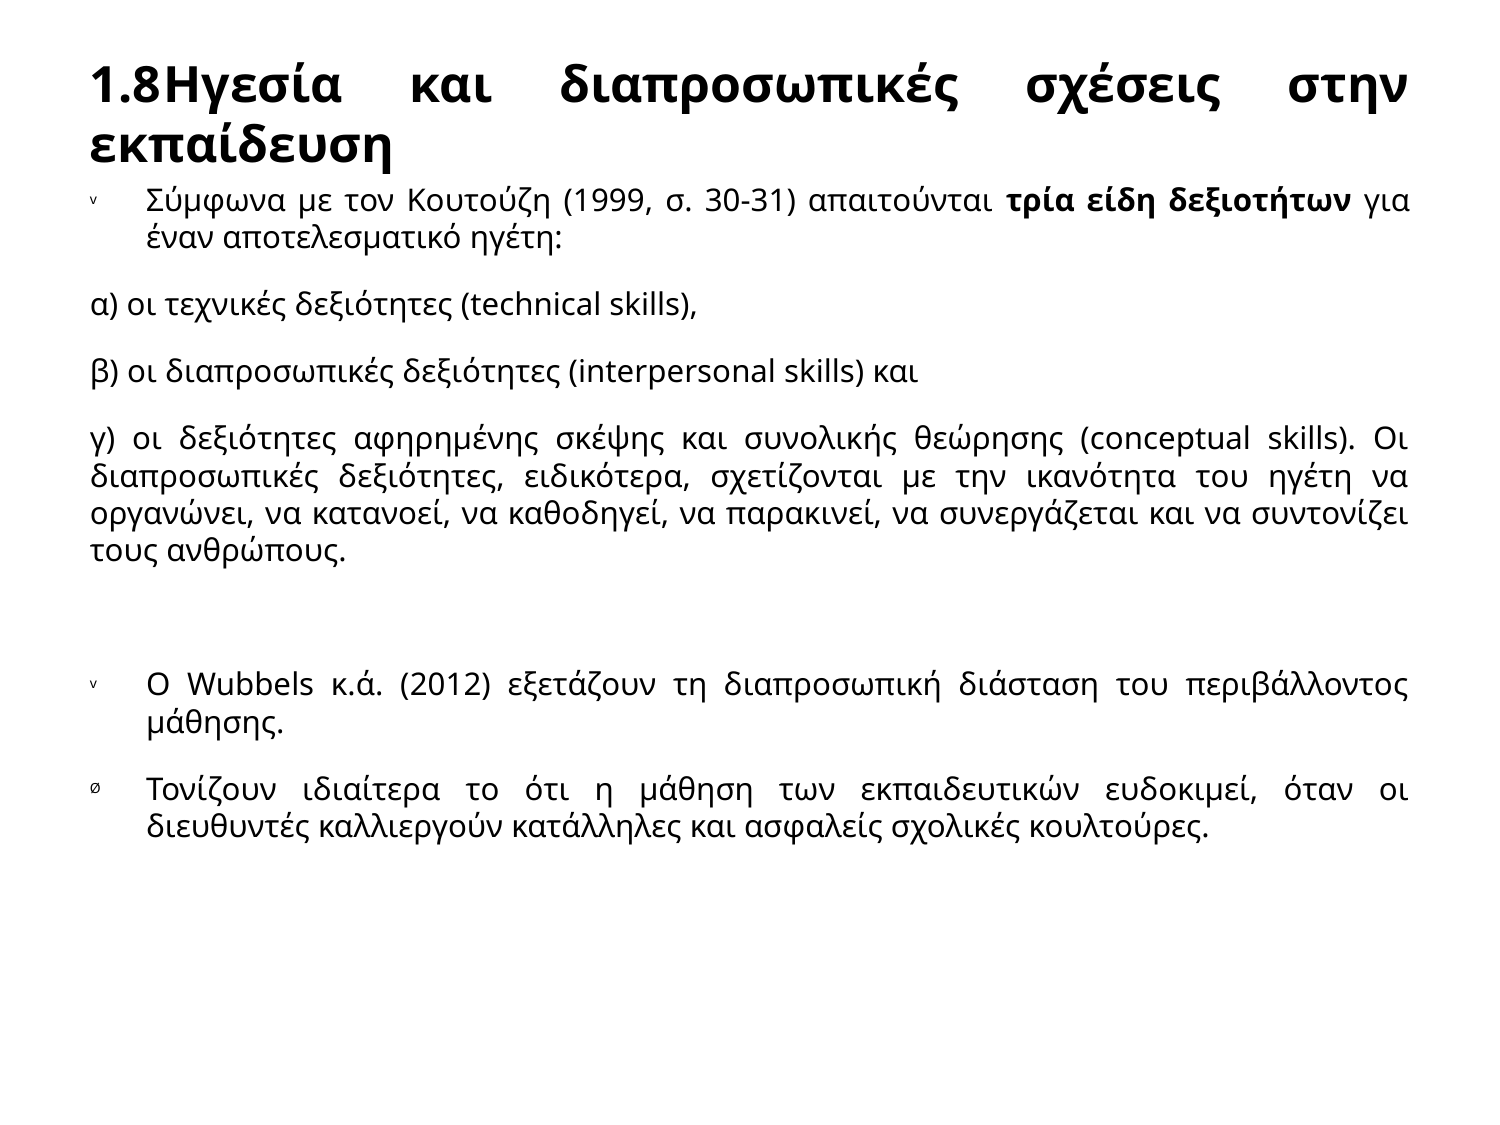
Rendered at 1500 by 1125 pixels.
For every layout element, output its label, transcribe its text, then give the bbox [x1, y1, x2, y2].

title 1.8 Ηγεσία και διαπροσωπικές σχέσεις στην εκπαίδευση [75, 45, 1425, 172]
list Σύμφωνα με τον Κουτούζη (1999, σ. 30-31) απαιτούνται τρία είδη δεξιοτήτων για έναν αποτελεσματικό ηγέτη: α) οι τεχνικές δεξιότητες (technical skills), β) οι διαπροσωπικές δεξιότητες (interpersonal skills) και γ) οι δεξιότητες αφηρημένης σκέψης και συνολικής θεώρησης (conceptual skills). Οι διαπροσωπικές δεξιότητες, ειδικότερα, σχετίζονται με την ικανότητα του ηγέτη να οργανώνει, να κατανοεί, να καθοδηγεί, να παρακινεί, να συνεργάζεται και να συντονίζει τους ανθρώπους. Ο Wubbels κ.ά. (2012) εξετάζουν τη διαπροσωπική διάσταση του περιβάλλοντος μάθησης. Τονίζουν ιδιαίτερα το ότι η μάθηση των εκπαιδευτικών ευδοκιμεί, όταν οι διευθυντές καλλιεργούν κατάλληλες και ασφαλείς σχολικές κουλτούρες. [75, 172, 1425, 1005]
